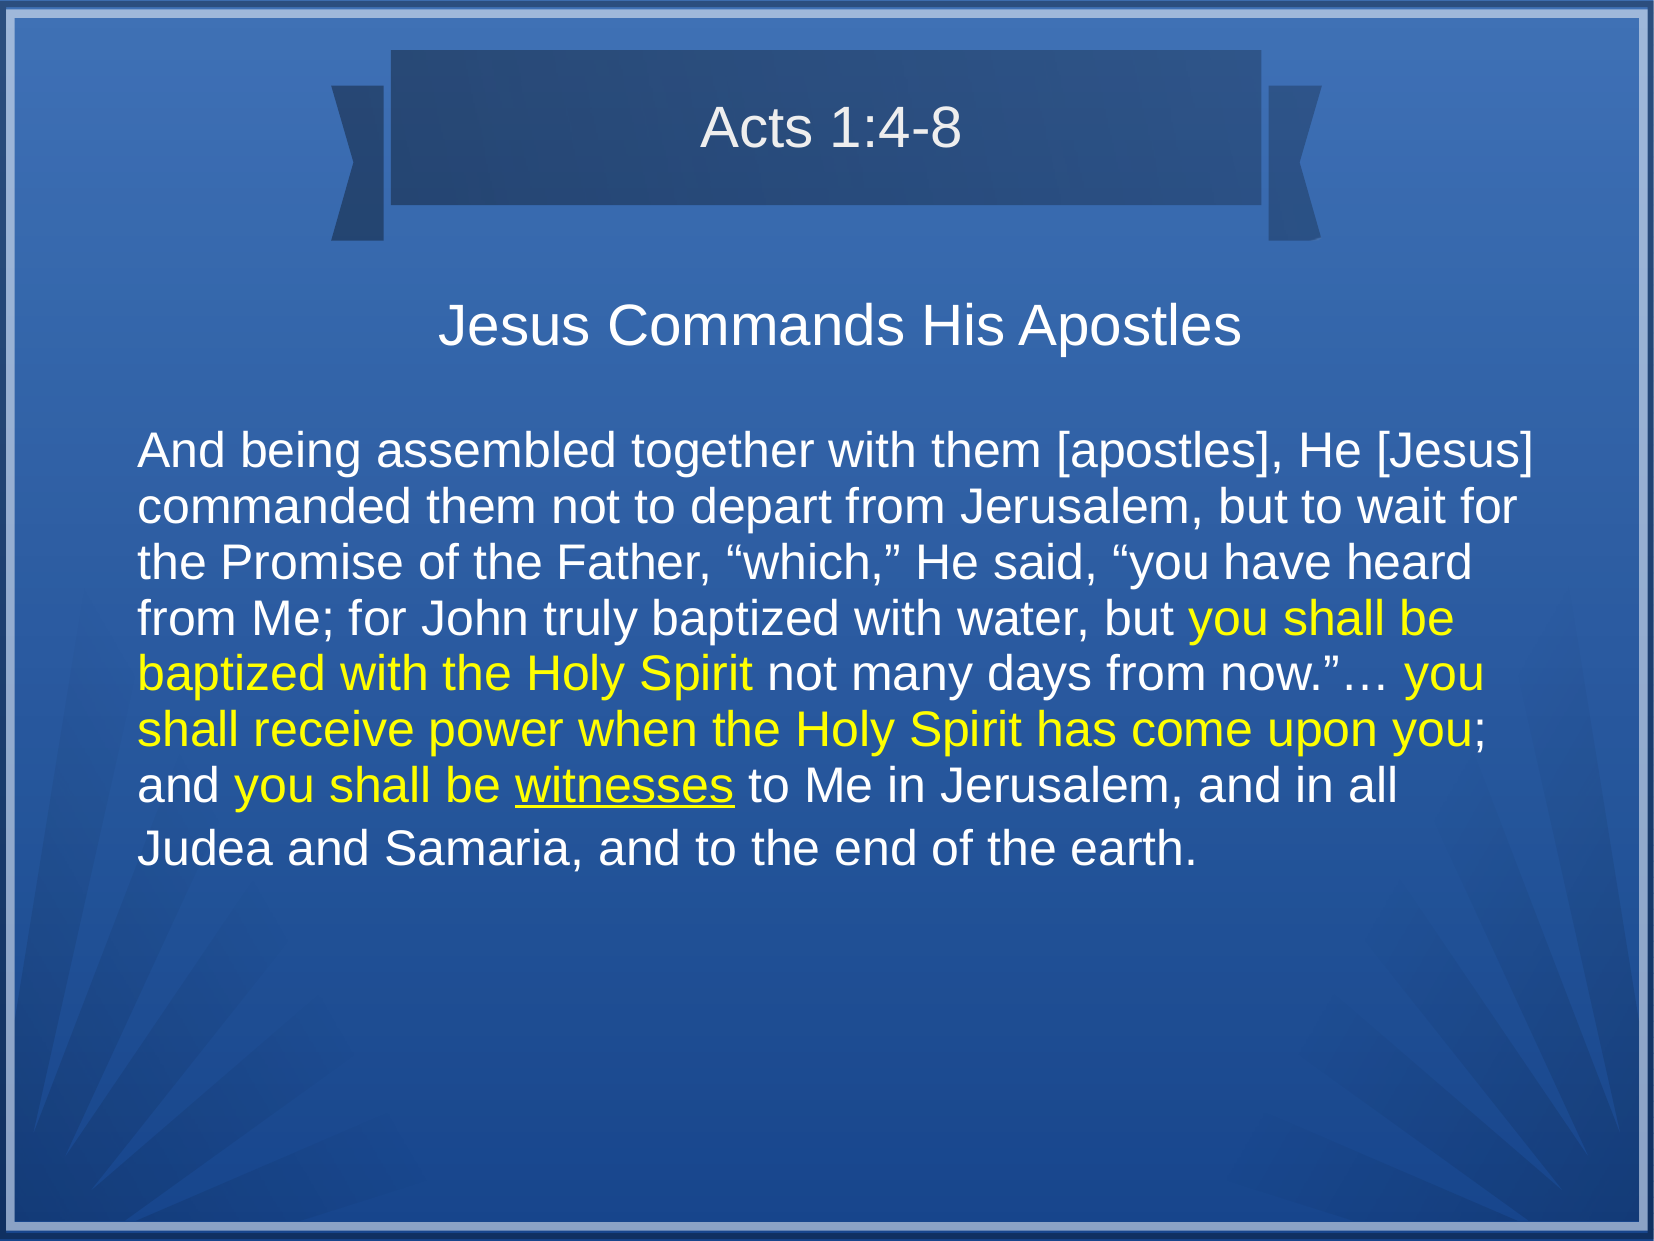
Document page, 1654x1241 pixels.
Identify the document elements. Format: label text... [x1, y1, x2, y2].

text_box Jesus Commands His Apostles And being assembled together with them [apostles], He [Jesus] commanded them not to depart from Jerusalem, but to wait for the Promise of the Father, “which,” He said, “you have heard from Me; for John truly baptized with water, but you shall be baptized with the Holy Spirit not many days from now.”… you shall receive power when the Holy Spirit has come upon you; and you shall be witnesses to Me in Jerusalem, and in all Judea and Samaria, and to the end of the earth. [122, 285, 1560, 1191]
text_box Acts 1:4-8 [576, 73, 1087, 182]
